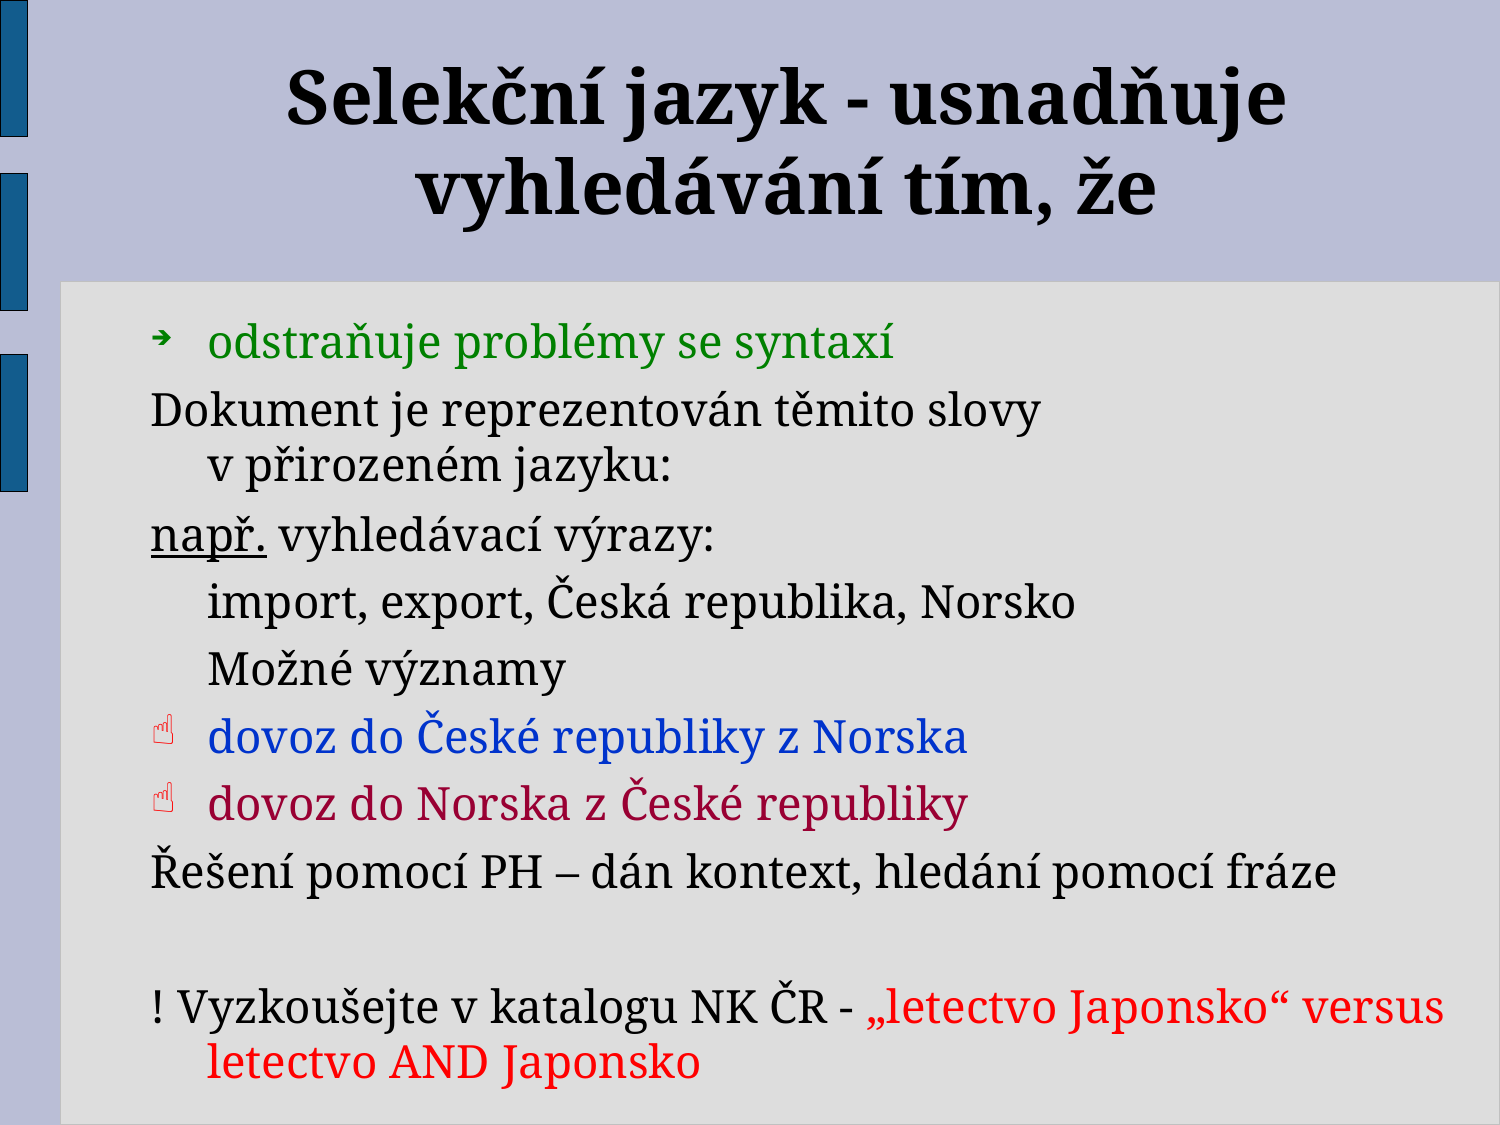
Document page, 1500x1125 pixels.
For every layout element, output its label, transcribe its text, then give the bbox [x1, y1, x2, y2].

list odstraňuje problémy se syntaxí Dokument je reprezentován těmito slovy v přirozeném jazyku: např. vyhledávací výrazy: import, export, Česká republika, Norsko Možné významy dovoz do České republiky z Norska dovoz do Norska z České republiky Řešení pomocí PH – dán kontext, hledání pomocí fráze ! Vyzkoušejte v katalogu NK ČR - „letectvo Japonsko“ versus letectvo AND Japonsko [136, 305, 1500, 1125]
title Selekční jazyk - usnadňuje vyhledávání tím, že [150, 41, 1426, 238]
